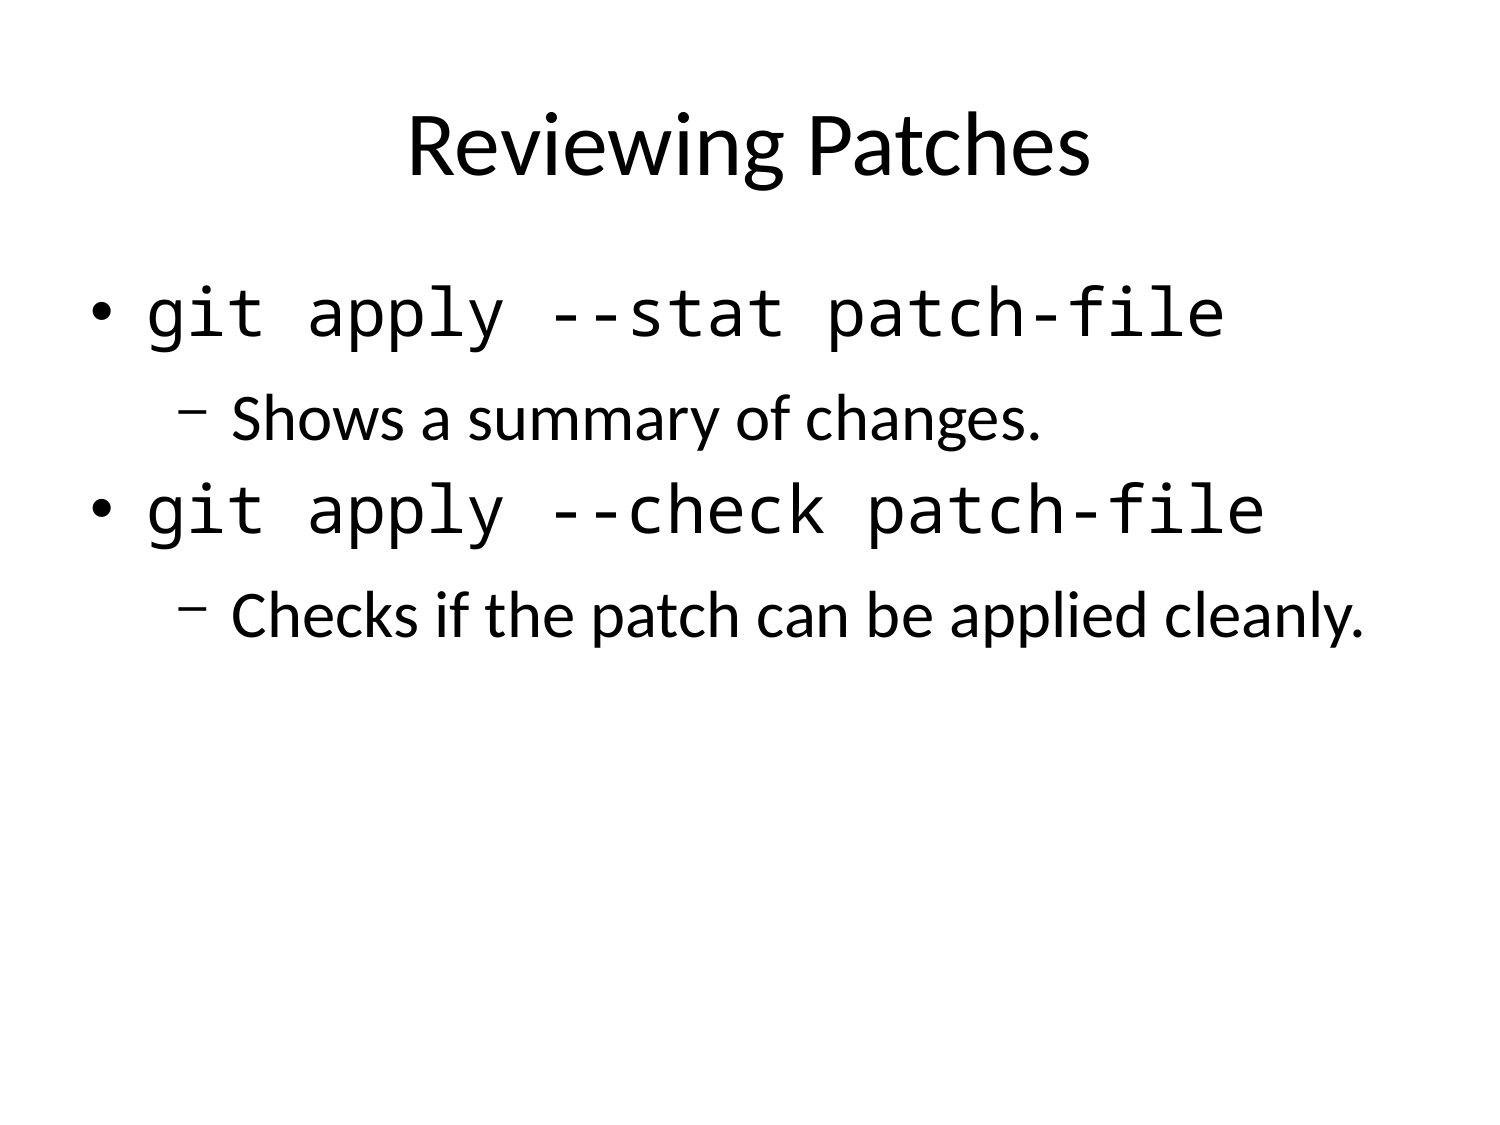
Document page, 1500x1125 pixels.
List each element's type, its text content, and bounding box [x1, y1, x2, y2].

list git apply --stat patch-file Shows a summary of changes. git apply --check patch-file Checks if the patch can be applied cleanly. [75, 262, 1425, 1005]
title Reviewing Patches [75, 45, 1425, 233]
